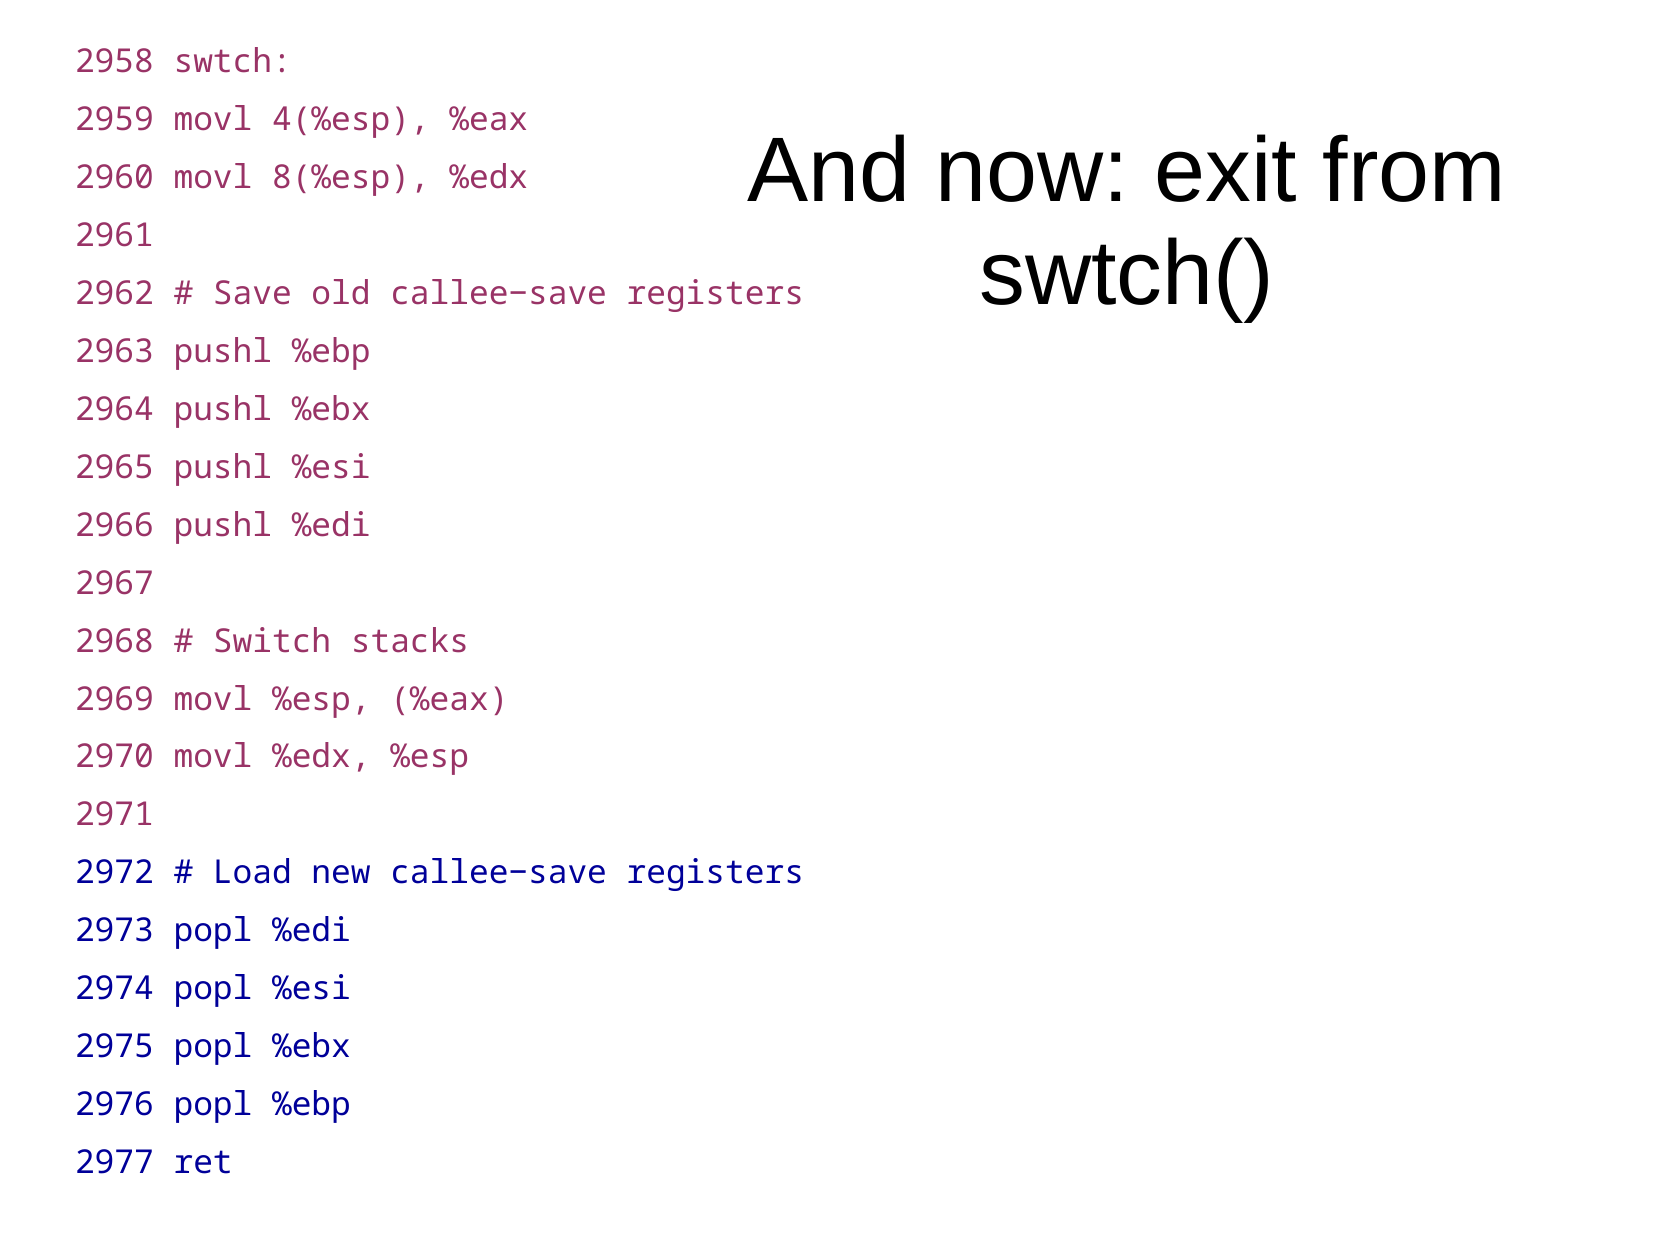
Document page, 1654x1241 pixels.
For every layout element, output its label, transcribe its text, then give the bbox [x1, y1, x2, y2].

title And now: exit from swtch() [679, 117, 1576, 325]
list 2958 swtch: 2959 movl 4(%esp), %eax 2960 movl 8(%esp), %edx 2961 2962 # Save old callee−save registers 2963 pushl %ebp 2964 pushl %ebx 2965 pushl %esi 2966 pushl %edi 2967 2968 # Switch stacks 2969 movl %esp, (%eax) 2970 movl %edx, %esp 2971 2972 # Load new callee−save registers 2973 popl %edi 2974 popl %esi 2975 popl %ebx 2976 popl %ebp 2977 ret [75, 37, 1613, 1201]
